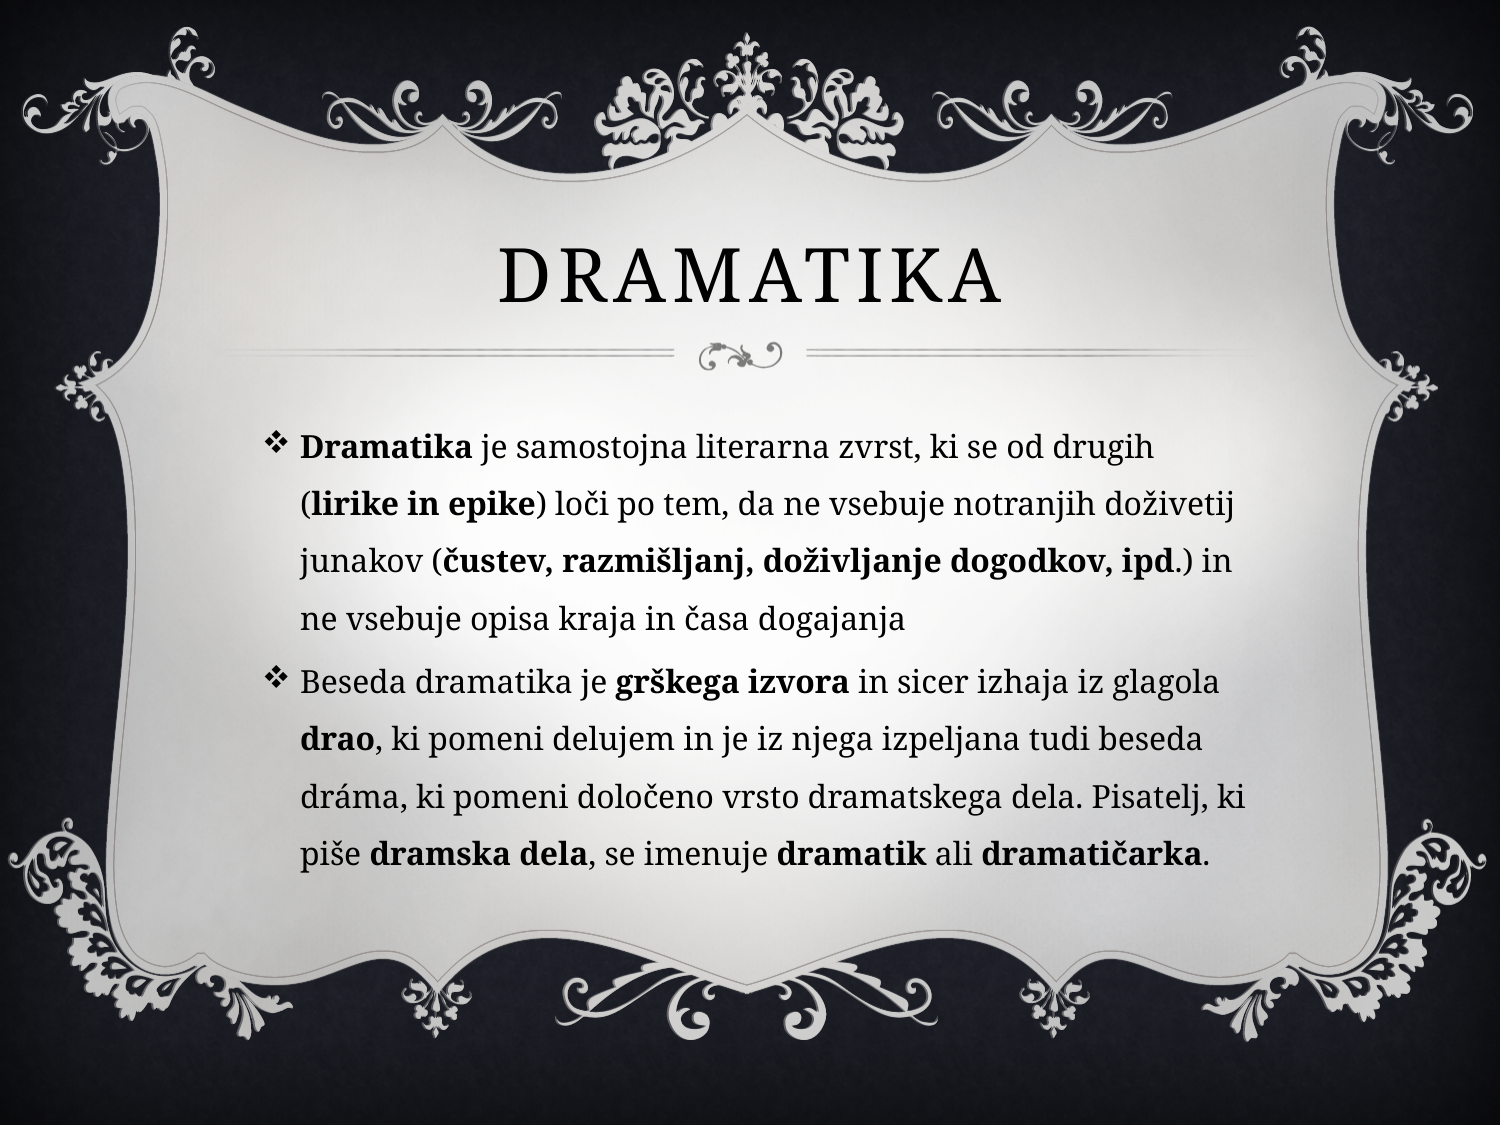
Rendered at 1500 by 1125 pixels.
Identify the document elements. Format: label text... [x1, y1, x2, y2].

list Dramatika je samostojna literarna zvrst, ki se od drugih (lirike in epike) loči po tem, da ne vsebuje notranjih doživetij junakov (čustev, razmišljanj, doživljanje dogodkov, ipd.) in ne vsebuje opisa kraja in časa dogajanja Beseda dramatika je grškega izvora in sicer izhaja iz glagola drao, ki pomeni delujem in je iz njega izpeljana tudi beseda dráma, ki pomeni določeno vrsto dramatskega dela. Pisatelj, ki piše dramska dela, se imenuje dramatik ali dramatičarka. [225, 399, 1275, 925]
picture [0, 0, 1500, 1125]
title Dramatika [225, 212, 1275, 325]
